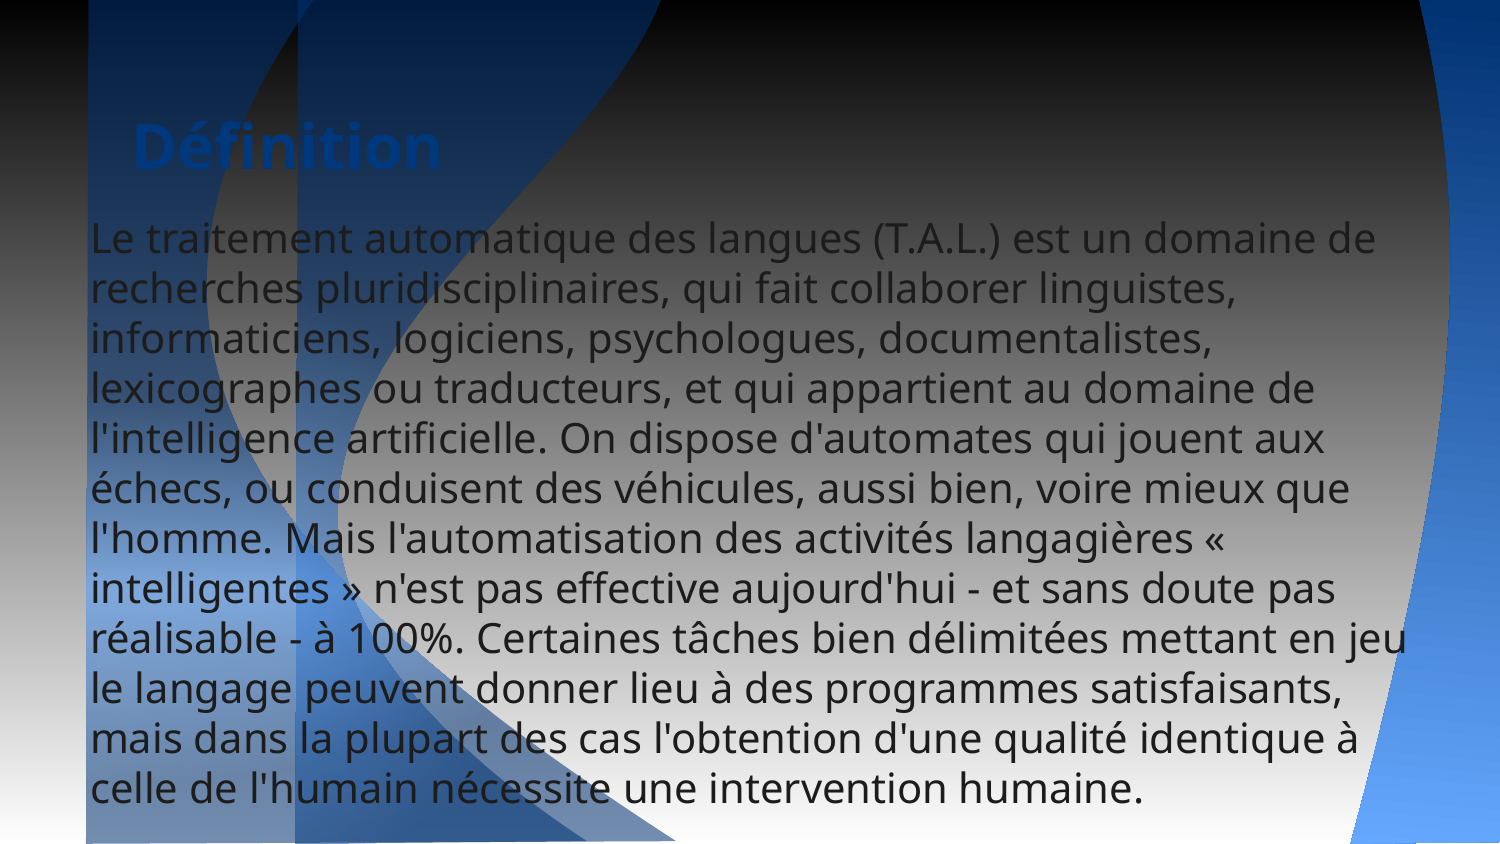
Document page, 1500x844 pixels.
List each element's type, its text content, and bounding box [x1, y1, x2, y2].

list Le traitement automatique des langues (T.A.L.) est un domaine de recherches pluridisciplinaires, qui fait collaborer linguistes, informaticiens, logiciens, psychologues, documentalistes, lexicographes ou traducteurs, et qui appartient au domaine de l'intelligence artificielle. On dispose d'automates qui jouent aux échecs, ou conduisent des véhicules, aussi bien, voire mieux que l'homme. Mais l'automatisation des activités langagières « intelligentes » n'est pas effective aujourd'hui - et sans doute pas réalisable - à 100%. Certaines tâches bien délimitées mettant en jeu le langage peuvent donner lieu à des programmes satisfaisants, mais dans la plupart des cas l'obtention d'une qualité identique à celle de l'humain nécessite une intervention humaine. [75, 197, 1425, 793]
title Définition [75, 33, 1425, 197]
